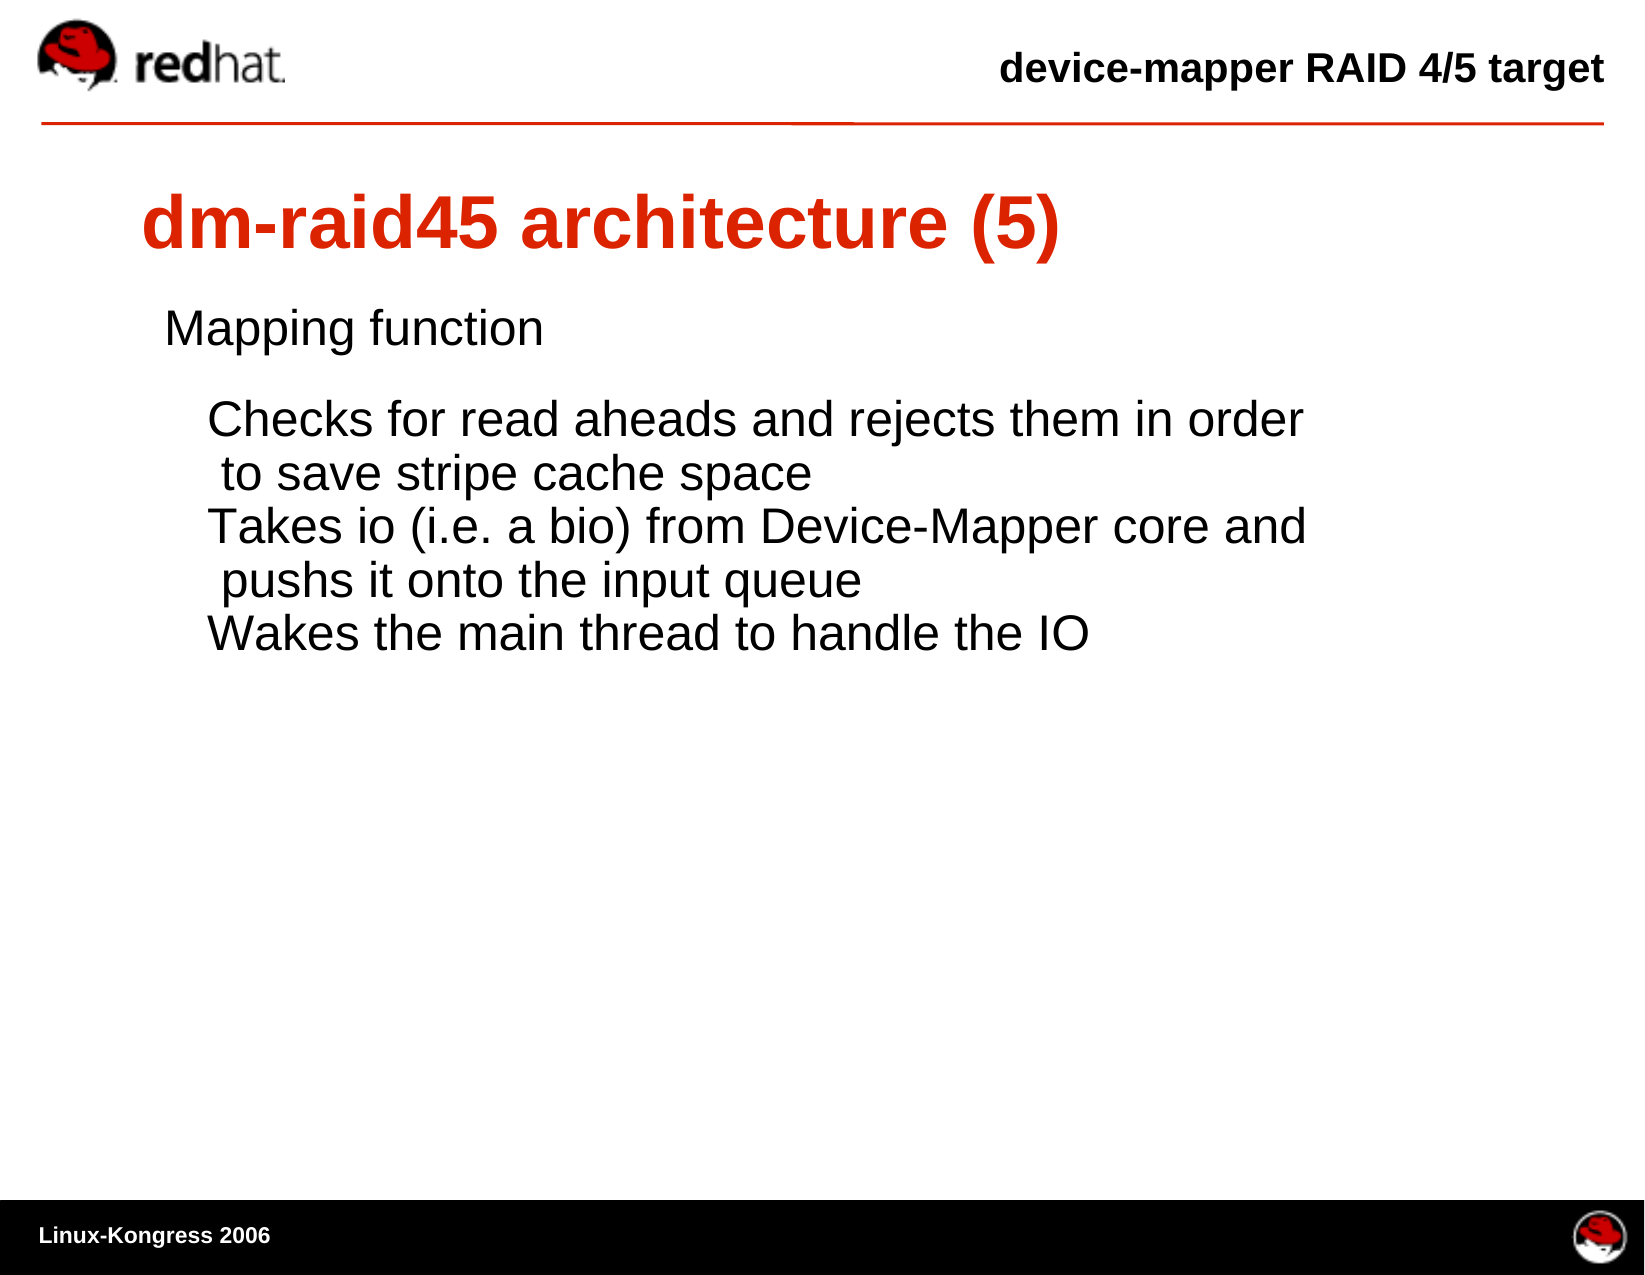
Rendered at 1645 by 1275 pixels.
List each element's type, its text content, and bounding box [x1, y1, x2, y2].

text_box Checks for read aheads and rejects them in order to save stripe cache space Takes io (i.e. a bio) from Device-Mapper core and pushs it onto the input queue Wakes the main thread to handle the IO [193, 393, 1627, 534]
text_box device-mapper RAID 4/5 target [959, 44, 1605, 98]
text_box Linux-Kongress 2006 [38, 1222, 382, 1252]
text_box [0, 1200, 1645, 1275]
picture [1568, 1207, 1632, 1270]
picture [36, 17, 285, 102]
text_box Mapping function [150, 300, 1362, 425]
text_box dm-raid45 architecture (5) [141, 180, 1271, 275]
